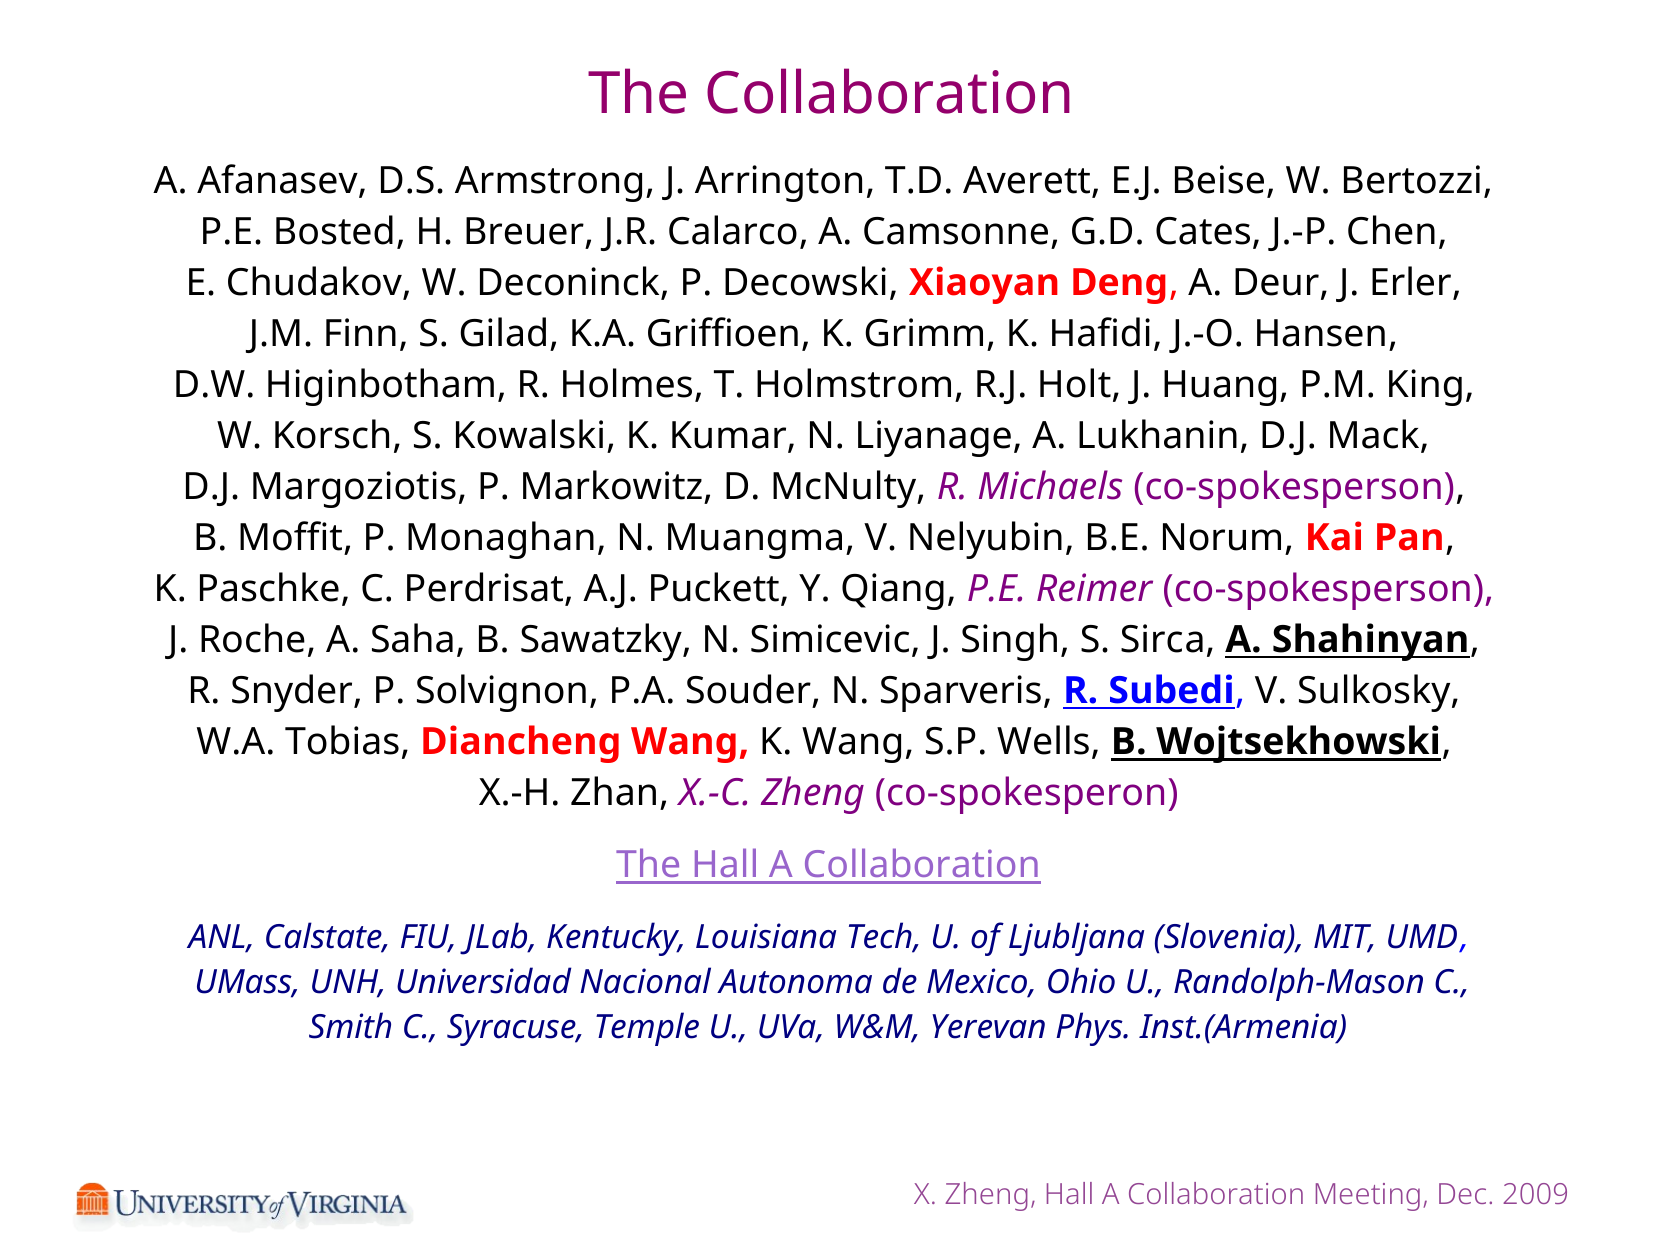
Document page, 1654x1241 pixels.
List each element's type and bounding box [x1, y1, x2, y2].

picture [53, 1165, 427, 1241]
